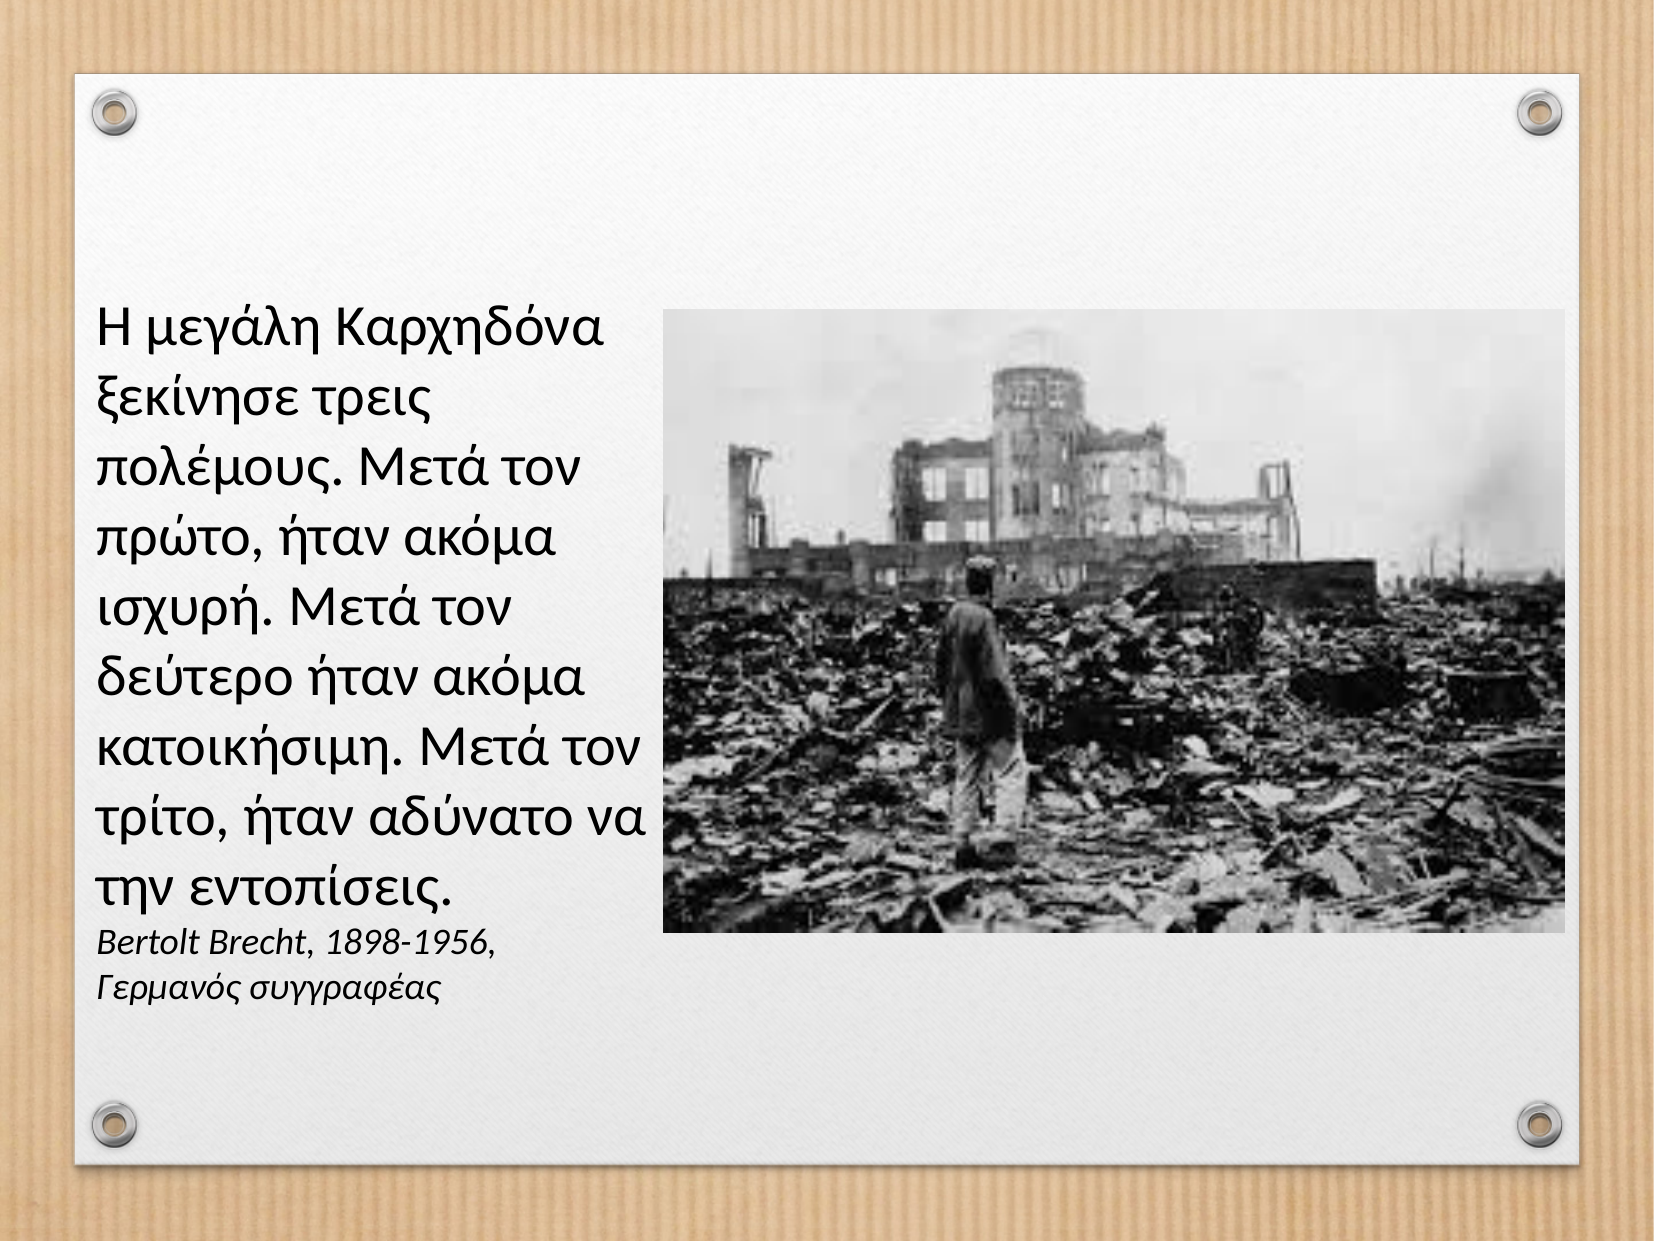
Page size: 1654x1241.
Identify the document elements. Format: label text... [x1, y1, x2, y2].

text_box Η μεγάλη Καρχηδόνα ξεκίνησε τρεις πολέμους. Μετά τον πρώτο, ήταν ακόμα ισχυρή. Μετά τον δεύτερο ήταν ακόμα κατοικήσιμη. Μετά τον τρίτο, ήταν αδύνατο να την εντοπίσεις. Bertolt Brecht, 1898-1956, Γερμανός συγγραφέας [81, 280, 664, 1015]
picture [664, 309, 1565, 934]
